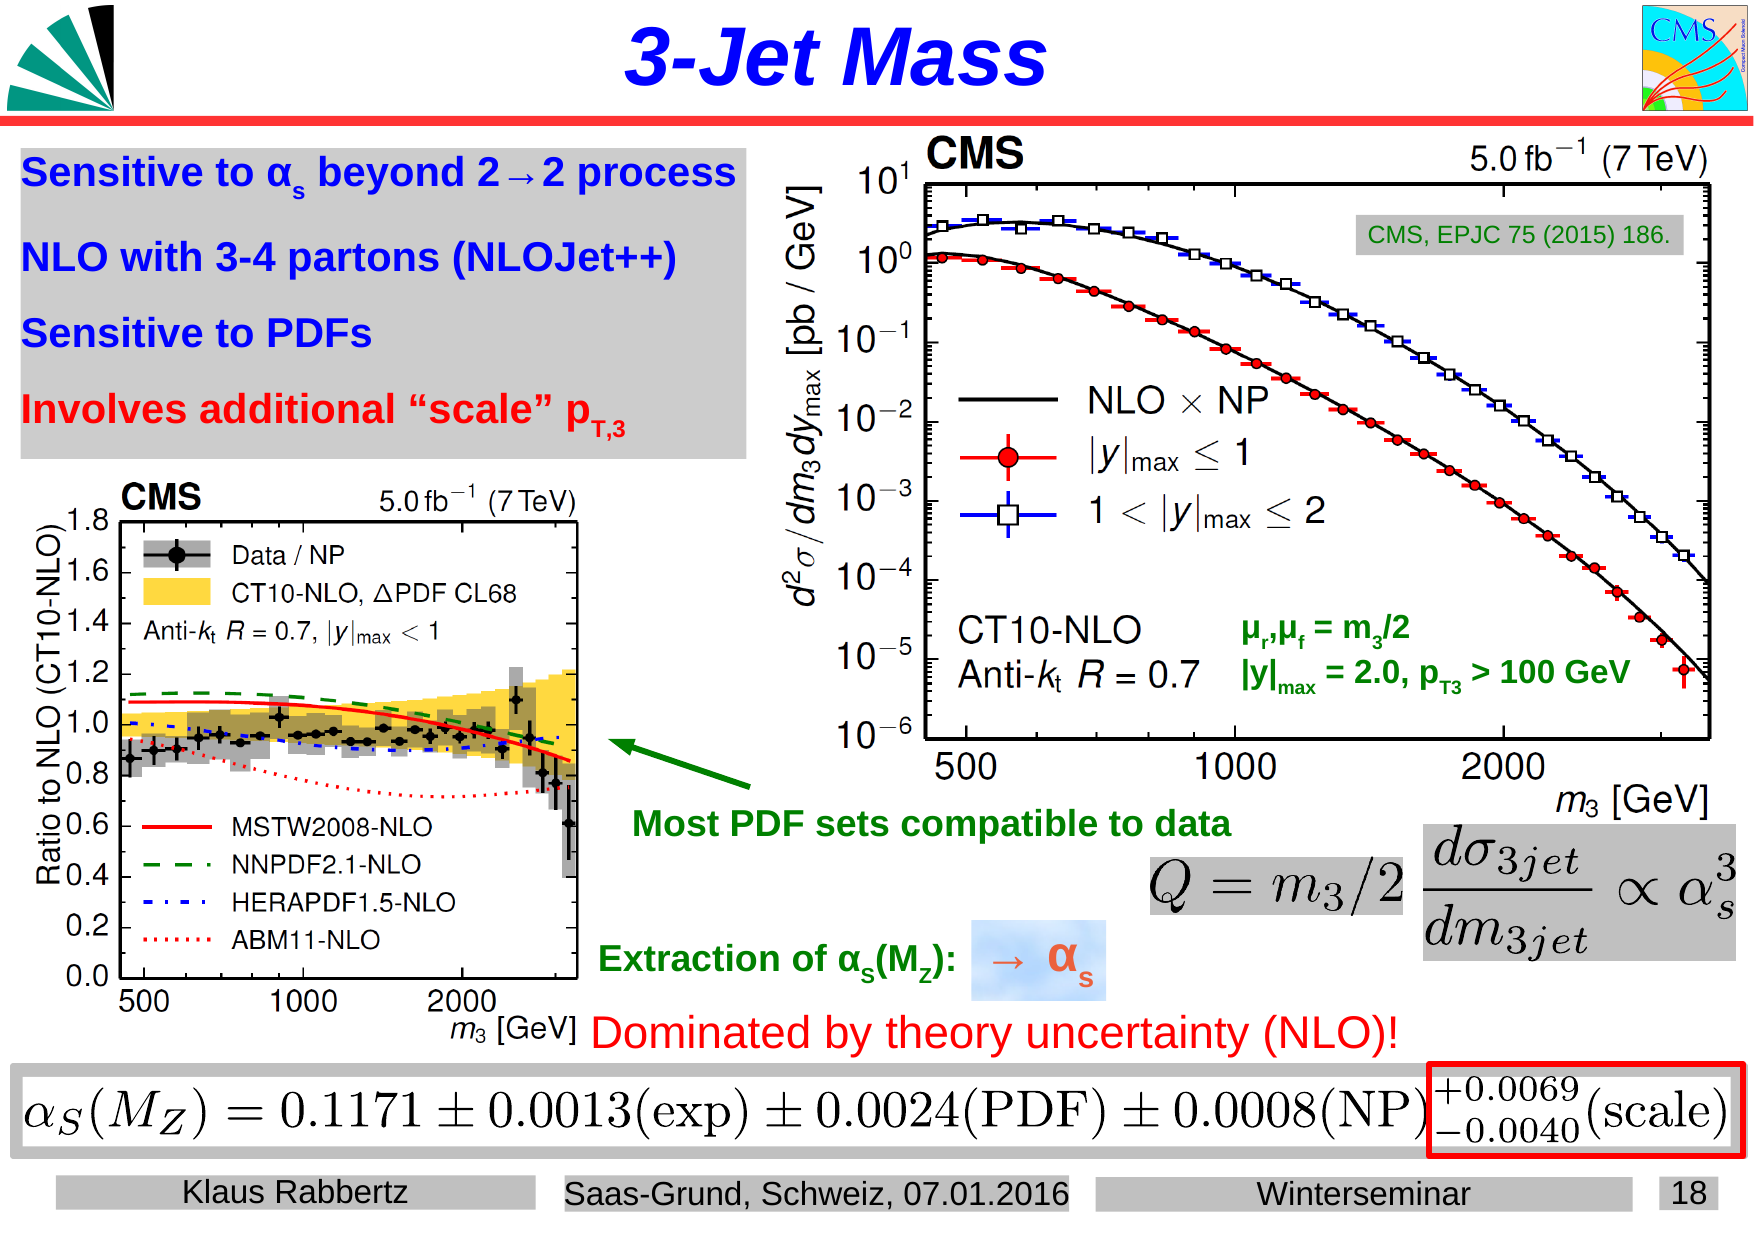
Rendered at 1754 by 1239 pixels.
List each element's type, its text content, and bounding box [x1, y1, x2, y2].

text_box Extraction of αS(MZ): [586, 931, 970, 995]
picture [1642, 5, 1748, 111]
text_box Dominated by theory uncertainty (NLO)! [578, 1001, 1412, 1076]
text_box [1432, 1067, 1740, 1153]
picture [1150, 856, 1403, 916]
picture [1423, 824, 1736, 962]
text_box → αs [971, 920, 1107, 1001]
picture [7, 5, 114, 112]
text_box CMS, EPJC 75 (2015) 186. [1355, 214, 1684, 256]
picture [34, 476, 605, 1046]
text_box μr,μf = m3/2 |y|max = 2.0, pT3 > 100 GeV [1228, 602, 1657, 706]
picture [778, 128, 1754, 821]
title 3-Jet Mass [129, 0, 1545, 114]
text_box [12, 1065, 1426, 1156]
list Sensitive to αs beyond 2→2 process NLO with 3-4 partons (NLOJet++) Sensitive to PDFs Involves additional “scale” pT,3 [20, 148, 747, 459]
text_box Most PDF sets compatible to data [620, 796, 1245, 850]
